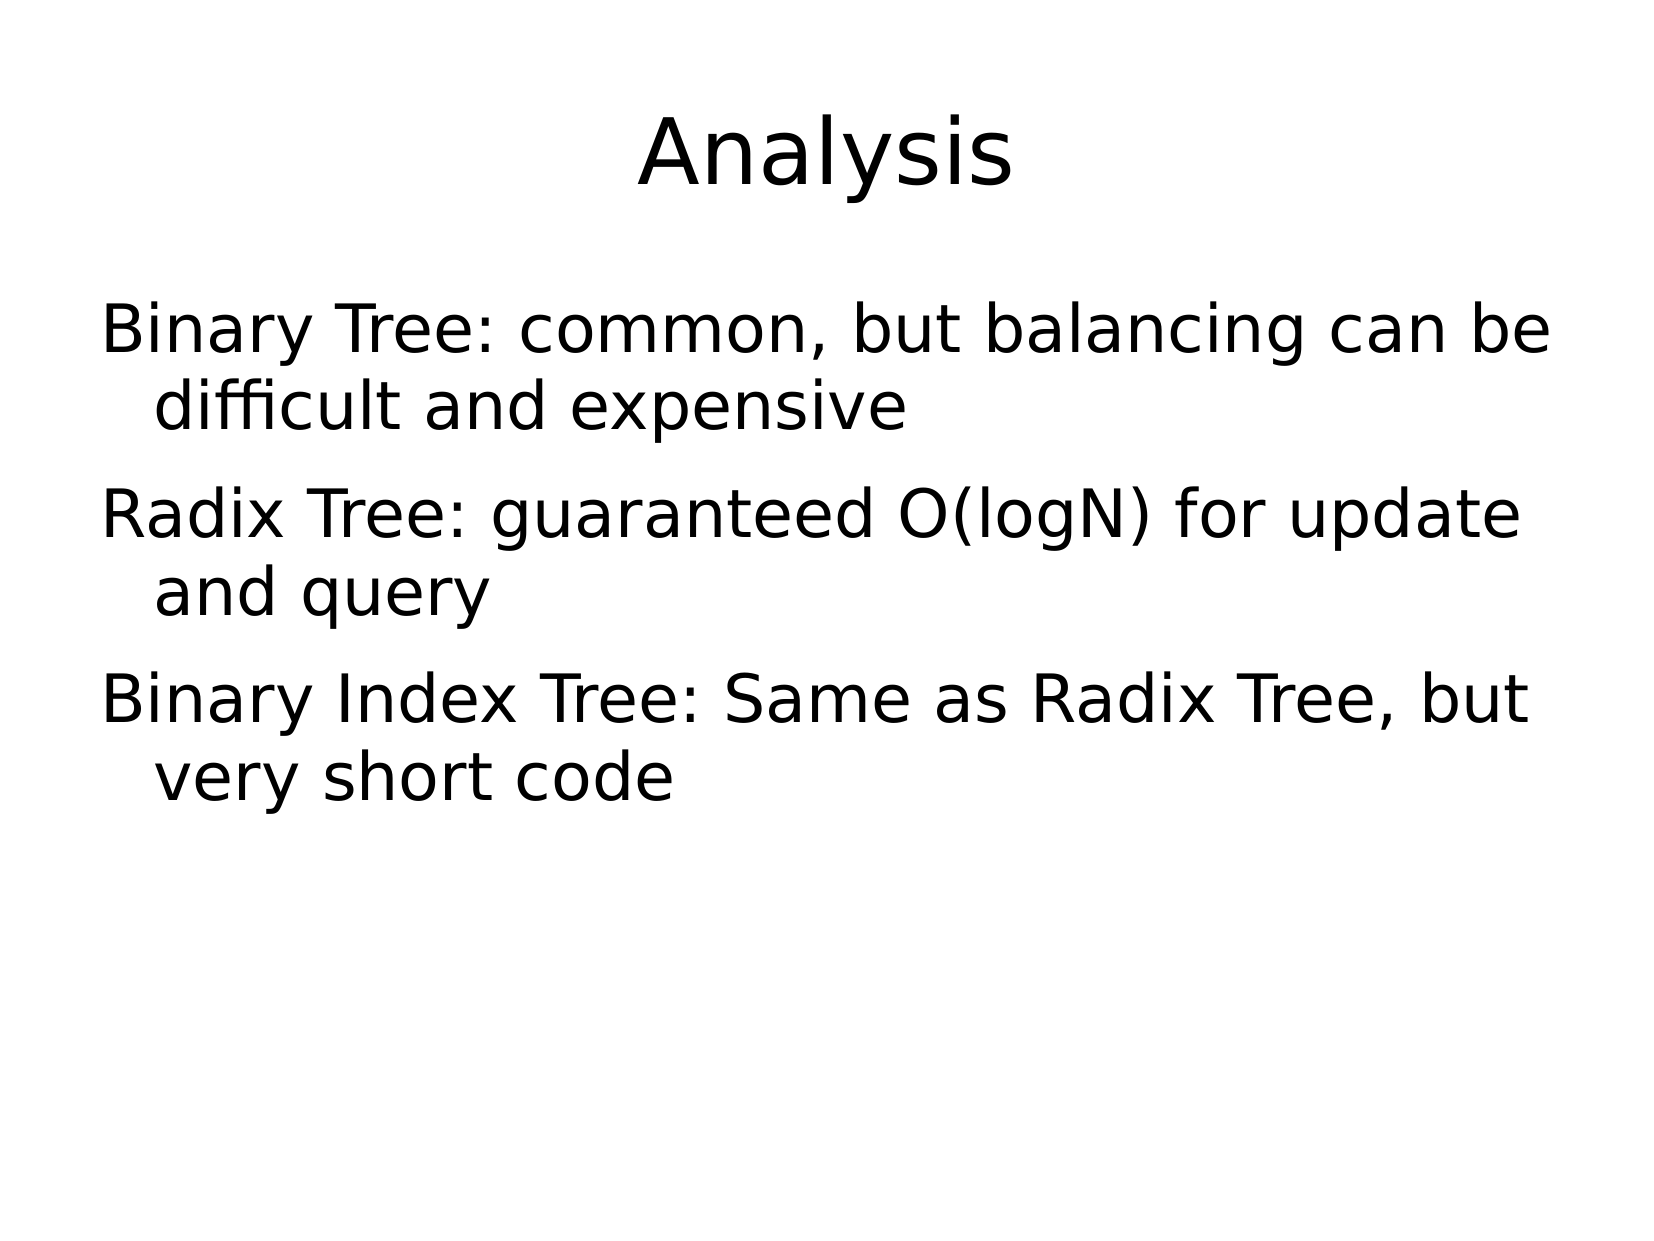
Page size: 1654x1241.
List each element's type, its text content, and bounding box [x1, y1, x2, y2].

list Binary Tree: common, but balancing can be difficult and expensive Radix Tree: guaranteed O(logN) for update and query Binary Index Tree: Same as Radix Tree, but very short code [82, 290, 1571, 1094]
title Analysis [82, 56, 1571, 250]
